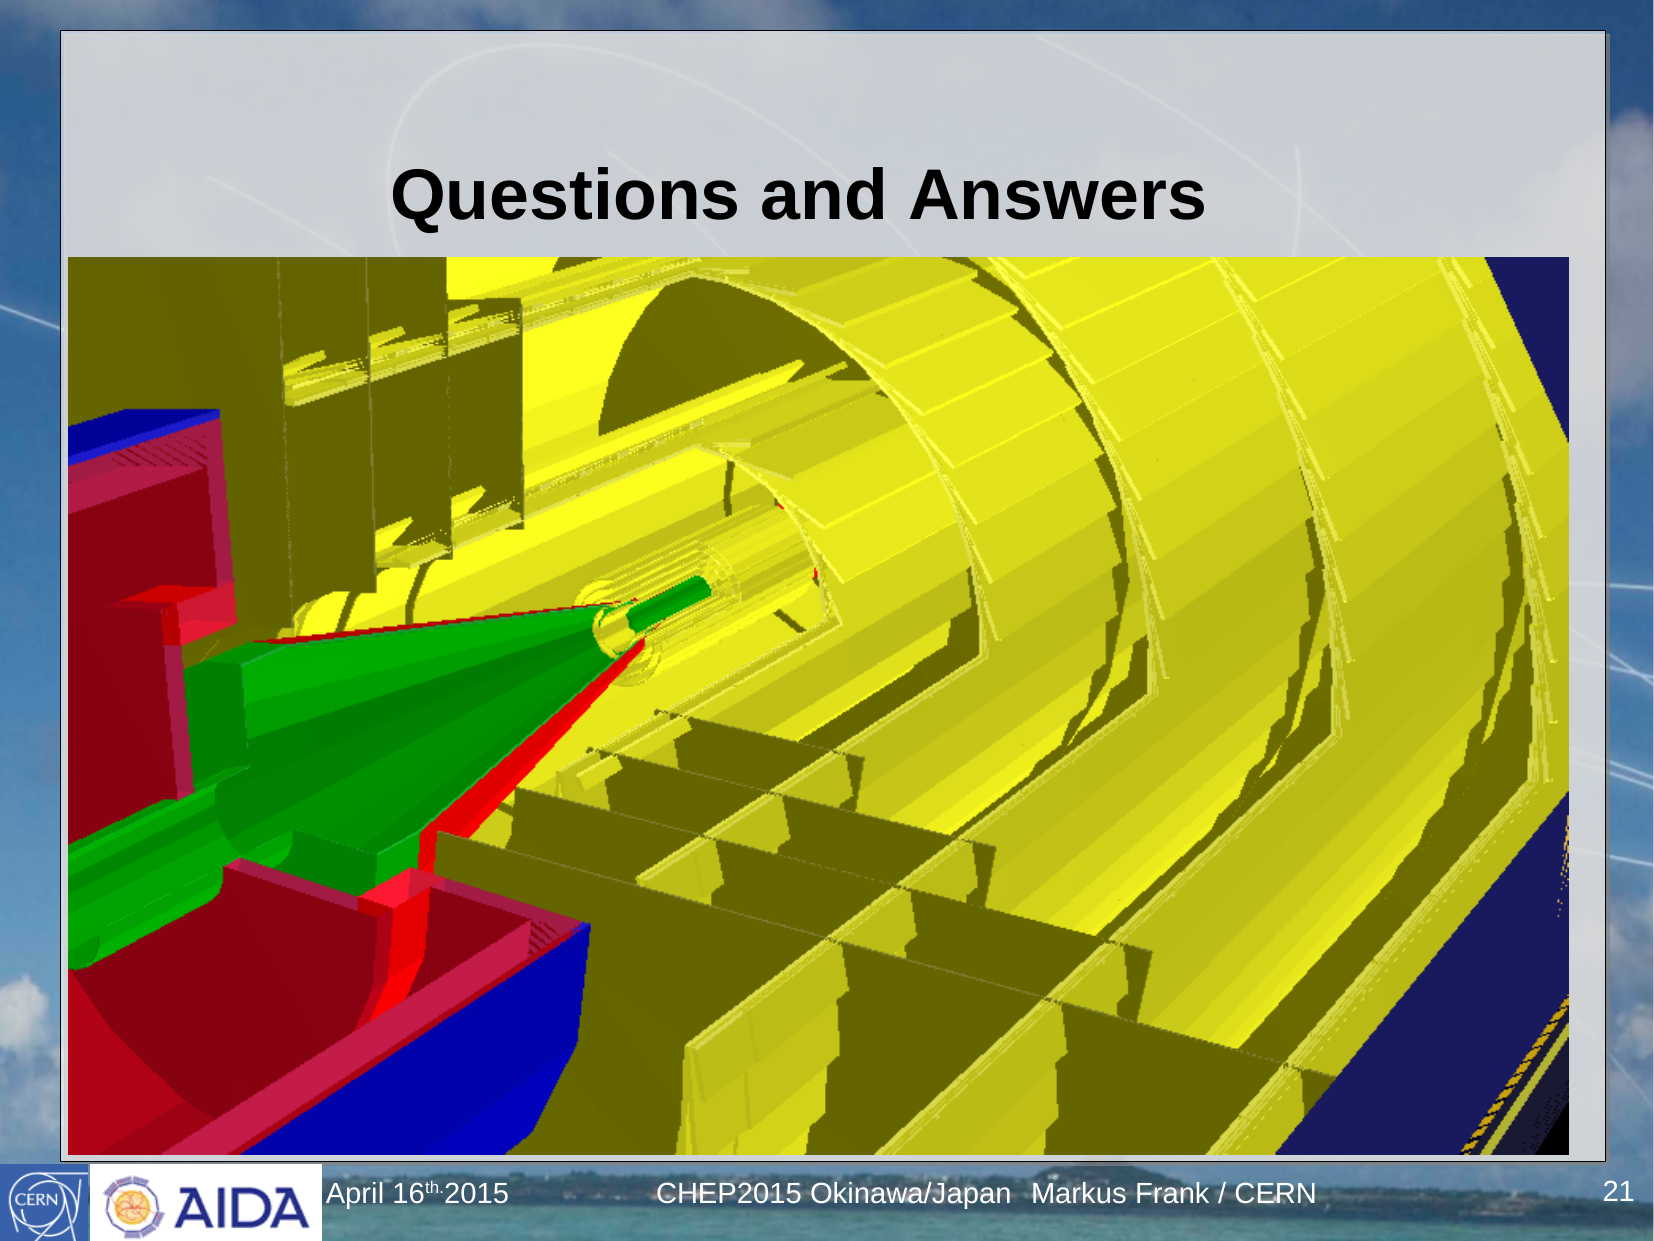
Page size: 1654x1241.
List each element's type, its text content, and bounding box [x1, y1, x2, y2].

title Questions and Answers [82, 90, 1536, 257]
picture [0, 0, 1654, 1241]
